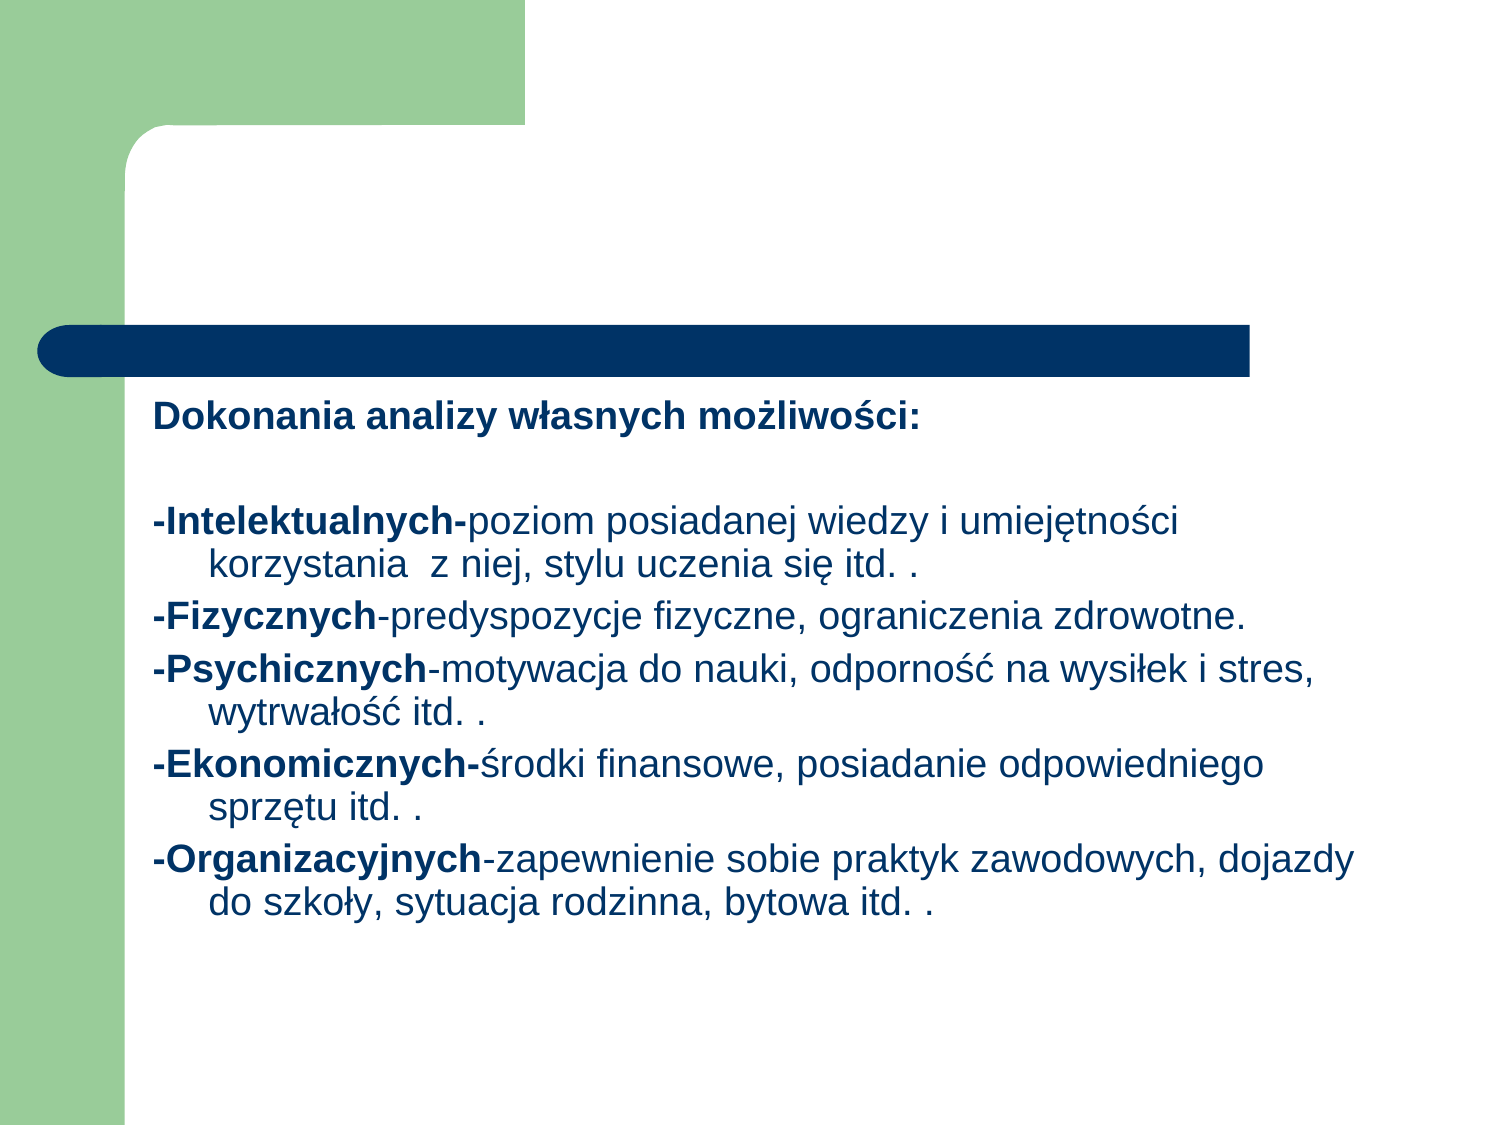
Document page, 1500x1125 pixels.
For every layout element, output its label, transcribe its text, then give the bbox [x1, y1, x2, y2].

list Dokonania analizy własnych możliwości: -Intelektualnych-poziom posiadanej wiedzy i umiejętności korzystania z niej, stylu uczenia się itd. . -Fizycznych-predyspozycje fizyczne, ograniczenia zdrowotne. -Psychicznych-motywacja do nauki, odporność na wysiłek i stres, wytrwałość itd. . -Ekonomicznych-środki finansowe, posiadanie odpowiedniego sprzętu itd. . -Organizacyjnych-zapewnienie sobie praktyk zawodowych, dojazdy do szkoły, sytuacja rodzinna, bytowa itd. . [137, 387, 1399, 1002]
